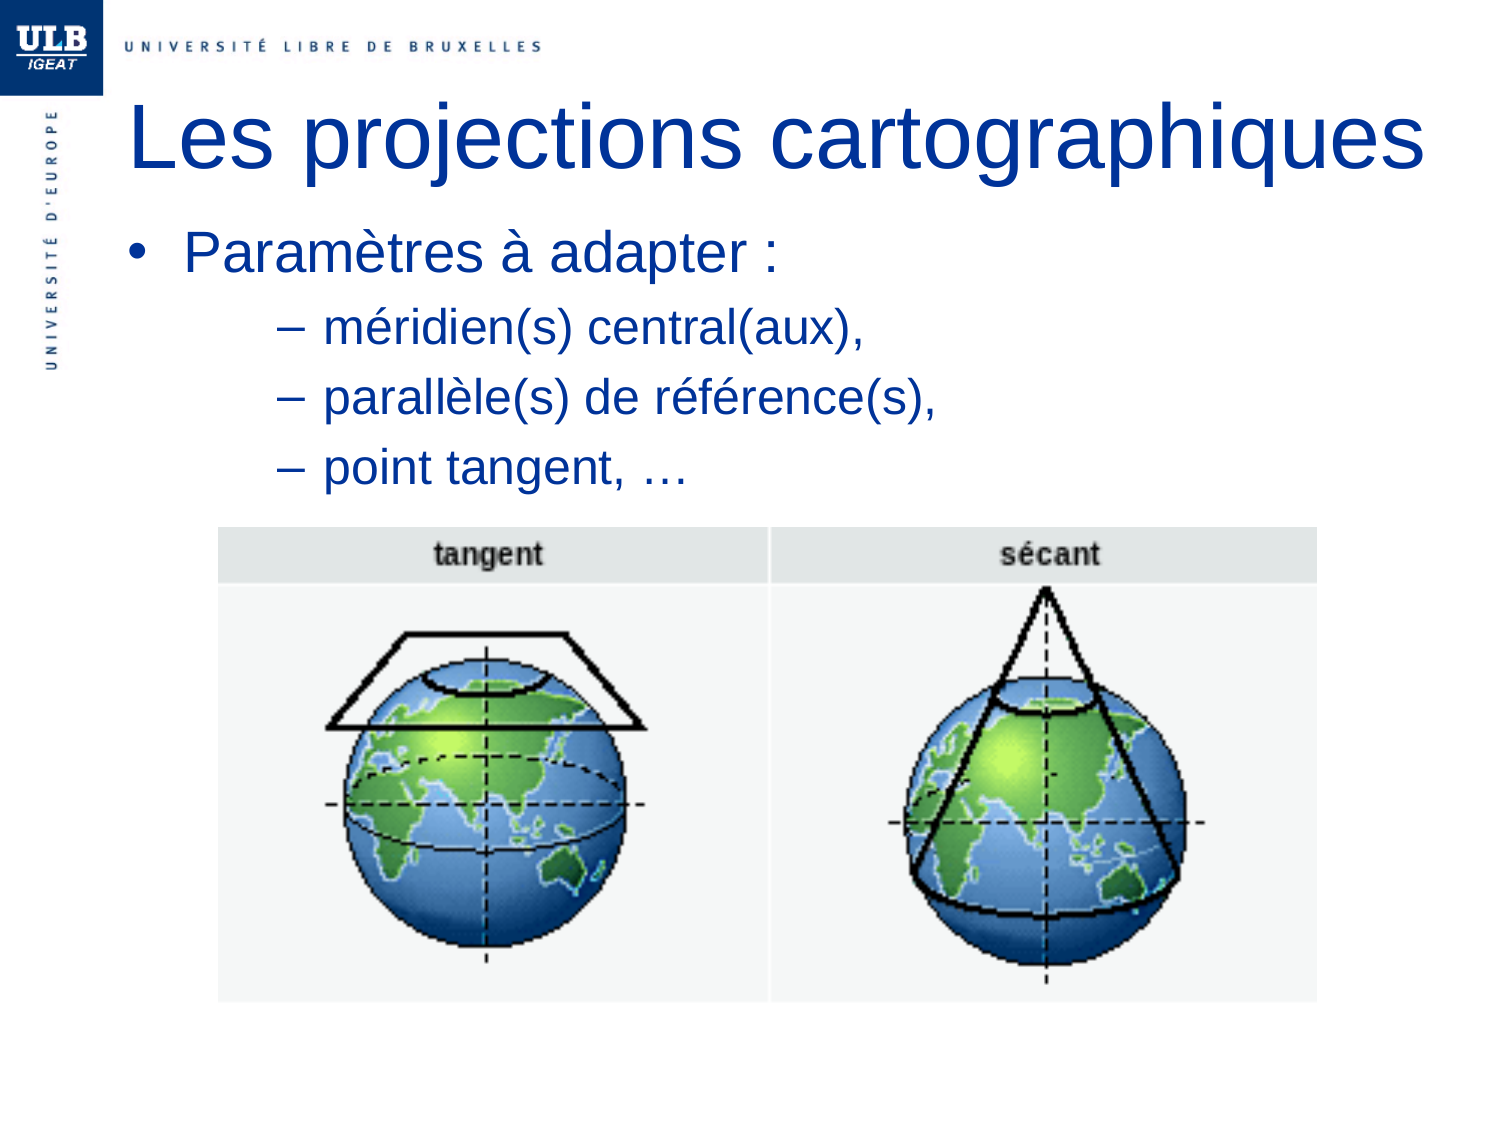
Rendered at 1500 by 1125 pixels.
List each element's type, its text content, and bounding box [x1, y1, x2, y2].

title Les projections cartographiques [112, 78, 1447, 197]
picture [0, 0, 1500, 1125]
list Paramètres à adapter : méridien(s) central(aux), parallèle(s) de référence(s), point tangent, … [112, 212, 1388, 1000]
